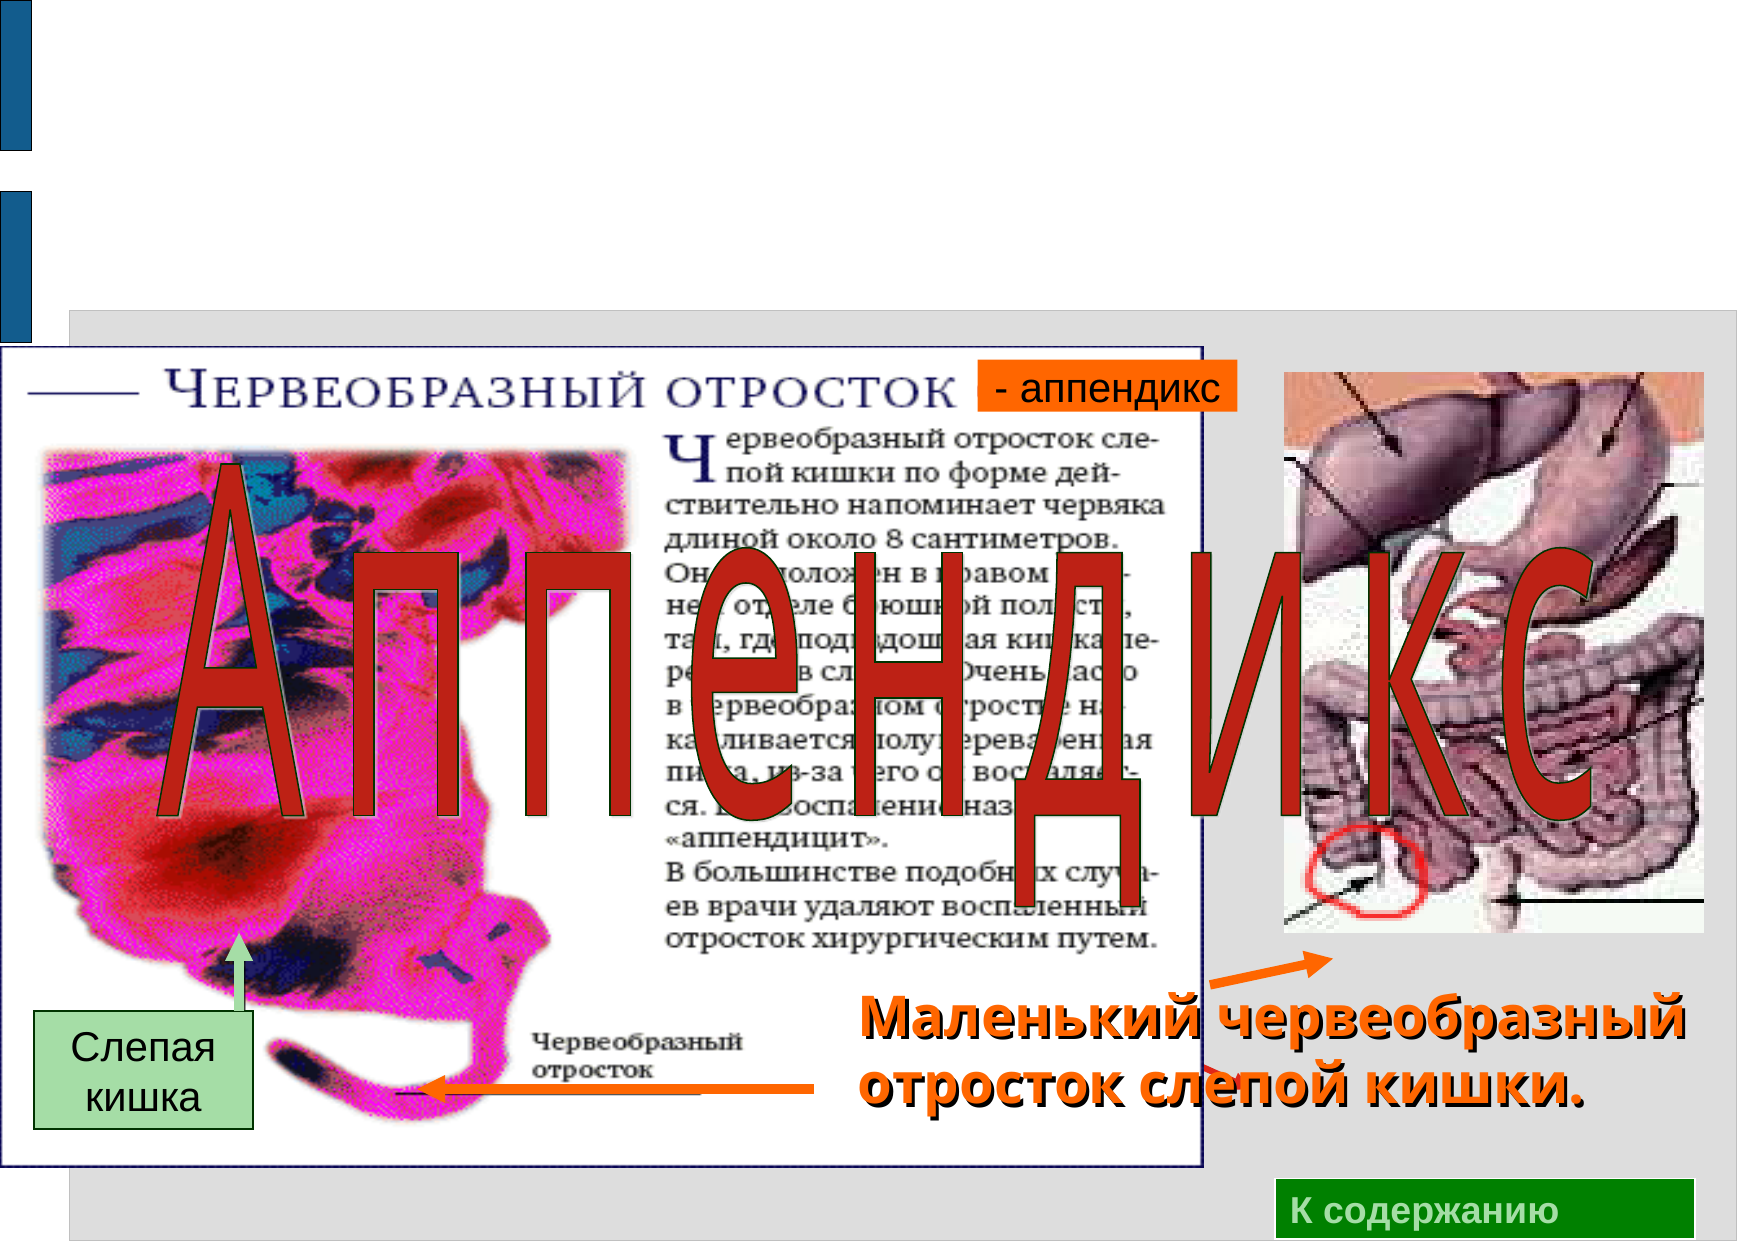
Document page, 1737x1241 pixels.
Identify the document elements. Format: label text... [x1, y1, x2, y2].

text_box К содержанию [1275, 1178, 1696, 1240]
picture [0, 346, 1204, 1168]
text_box Аппендикс [156, 463, 304, 816]
text_box Аппендикс [1191, 552, 1301, 816]
picture [1284, 372, 1704, 933]
text_box Аппендикс [1502, 547, 1593, 821]
text_box Маленький червеобразный отросток слепой кишки. [841, 971, 1737, 1124]
text_box Слепая кишка [34, 1010, 253, 1130]
text_box Аппендикс [1015, 552, 1141, 907]
text_box Аппендикс [691, 547, 797, 821]
text_box Аппендикс [1368, 552, 1469, 816]
text_box Аппендикс [526, 552, 631, 816]
text_box Аппендикс [353, 552, 458, 816]
text_box - аппендикс [977, 359, 1238, 412]
text_box Аппендикс [854, 552, 963, 816]
